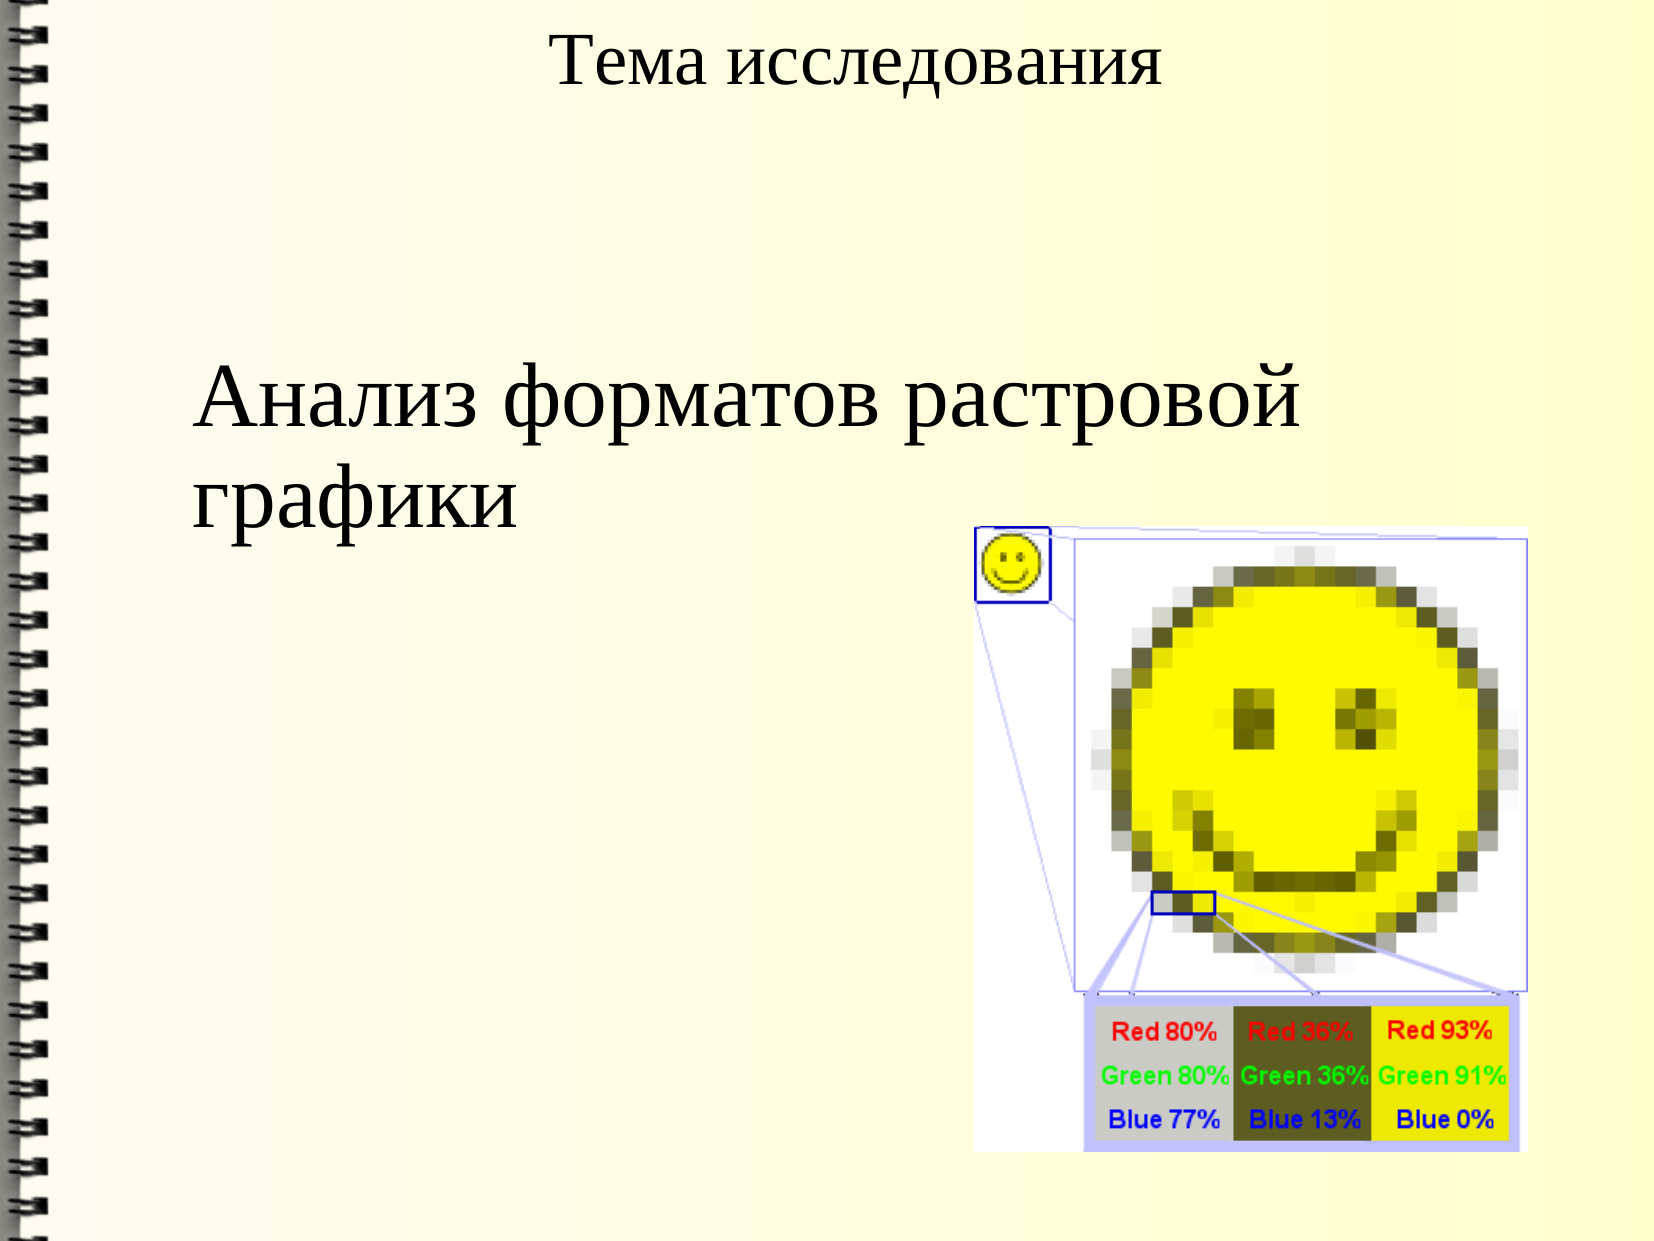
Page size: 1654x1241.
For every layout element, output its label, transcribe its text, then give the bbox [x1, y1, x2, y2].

picture [974, 526, 1528, 1152]
list Анализ форматов растровой графики [121, 344, 1565, 827]
title Тема исследования [118, 0, 1595, 119]
picture [0, 0, 1654, 1241]
